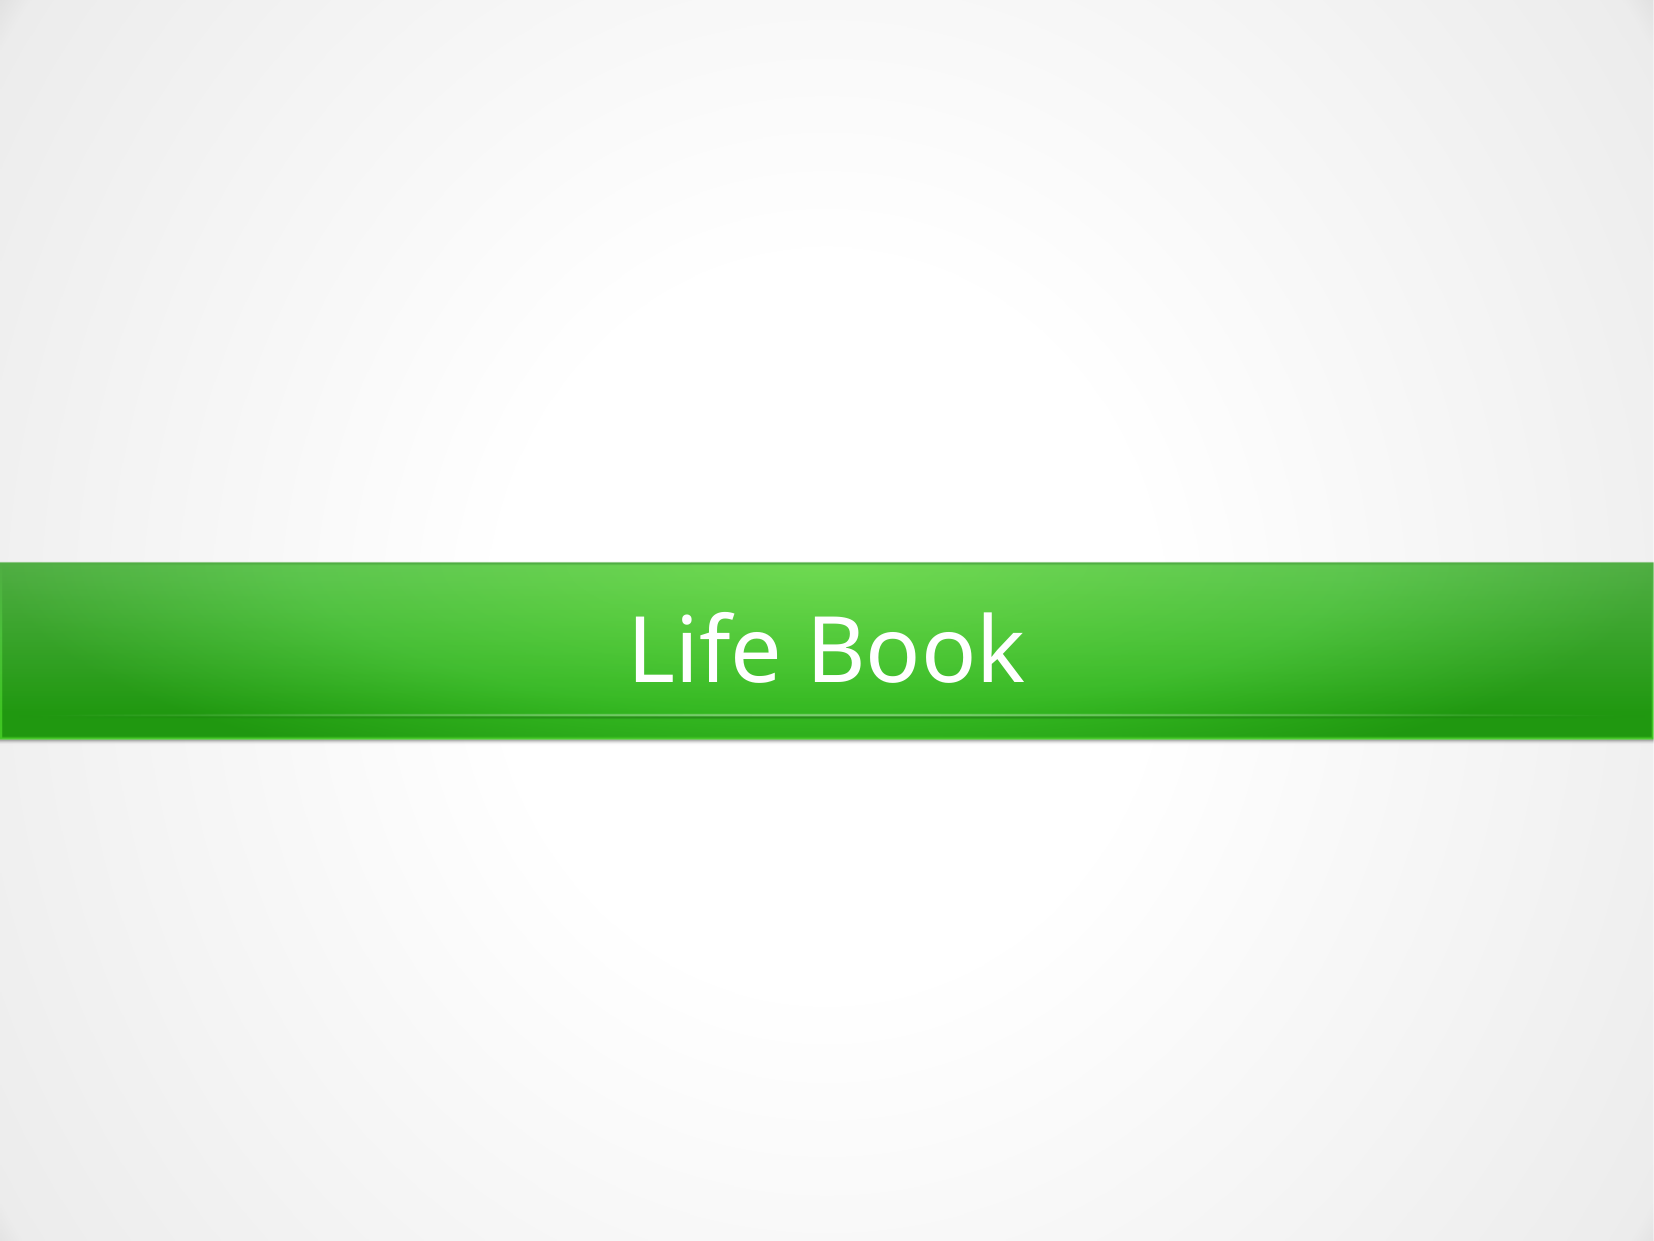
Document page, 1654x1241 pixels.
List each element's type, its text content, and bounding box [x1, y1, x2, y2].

picture [0, 0, 1654, 1241]
title Life Book [82, 578, 1571, 715]
